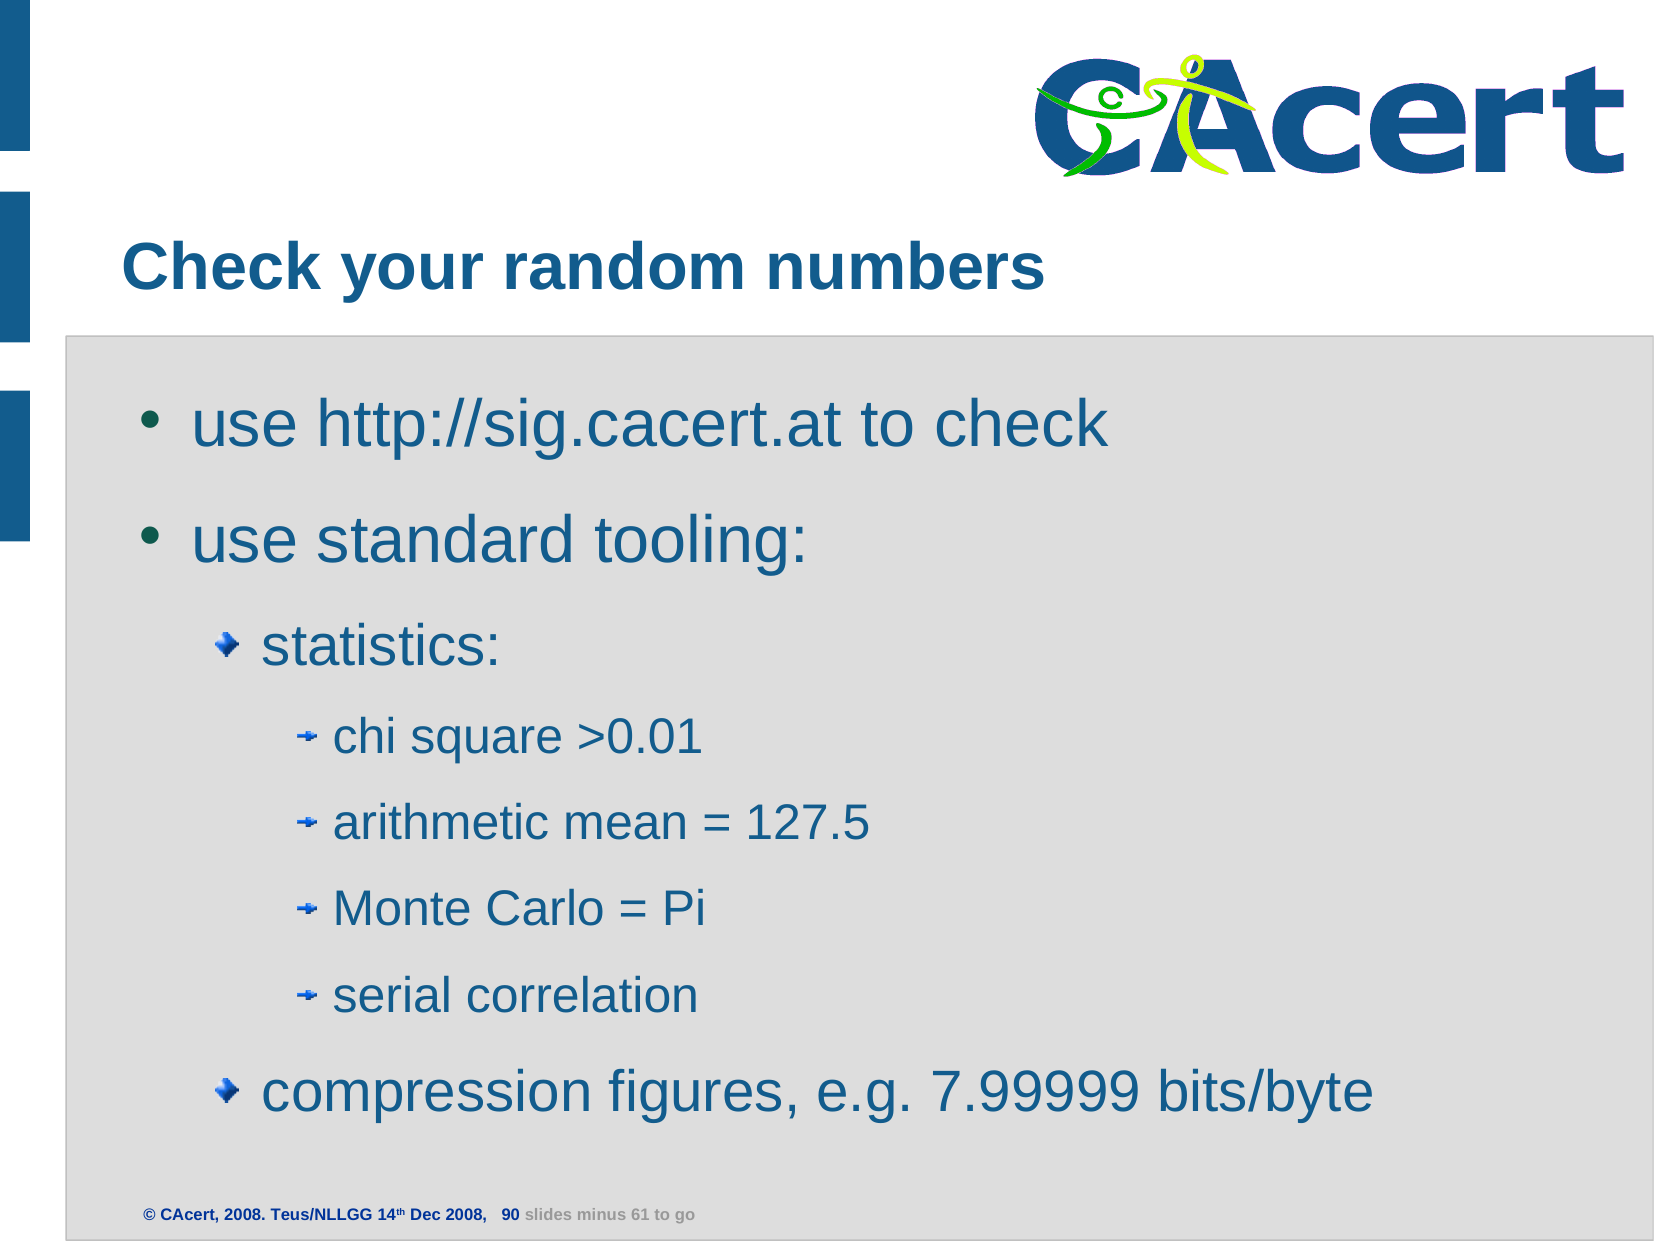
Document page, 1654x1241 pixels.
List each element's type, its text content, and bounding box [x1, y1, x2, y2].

picture [1033, 53, 1625, 178]
title Check your random numbers [121, 177, 1533, 315]
list use http://sig.cacert.at to check use standard tooling: statistics: chi square >0.01 arithmetic mean = 127.5 Monte Carlo = Pi serial correlation compression figures, e.g. 7.99999 bits/byte [121, 344, 1594, 1238]
